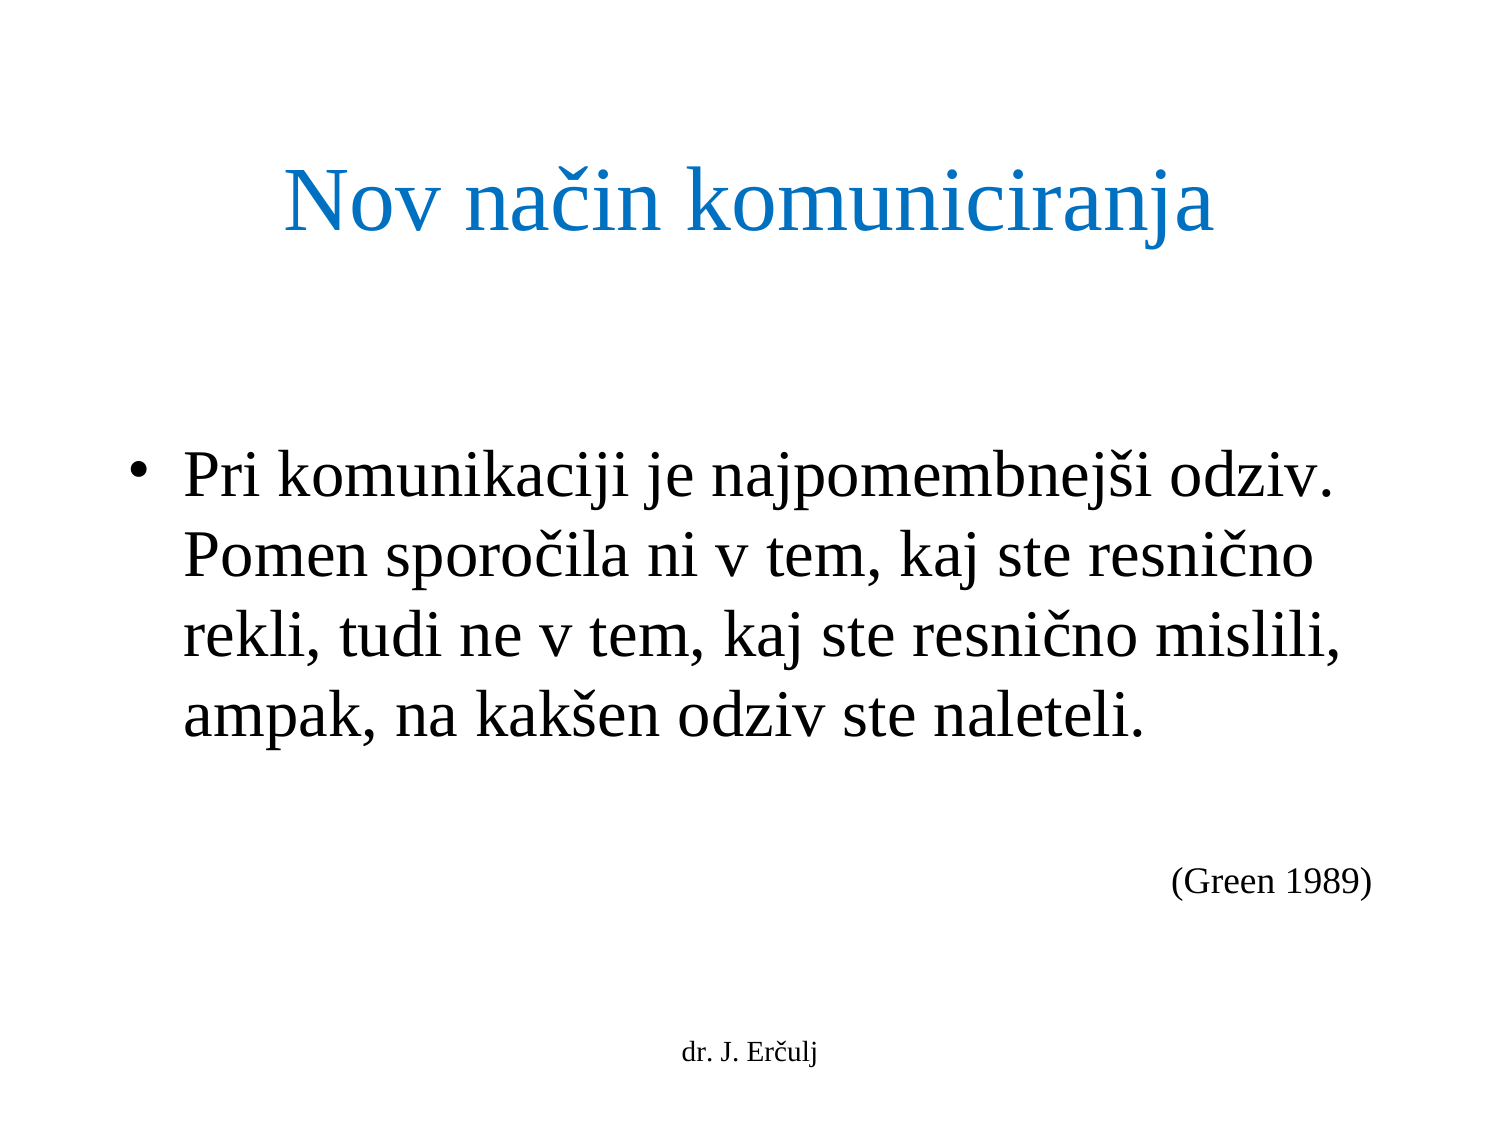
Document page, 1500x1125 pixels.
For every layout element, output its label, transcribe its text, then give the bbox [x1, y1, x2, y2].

title Nov način komuniciranja [112, 99, 1388, 288]
text_box dr. J. Erčulj [512, 1025, 988, 1101]
list Pri komunikaciji je najpomembnejši odziv. Pomen sporočila ni v tem, kaj ste resnično rekli, tudi ne v tem, kaj ste resnično mislili, ampak, na kakšen odziv ste naleteli. (Green 1989) [112, 324, 1388, 1001]
